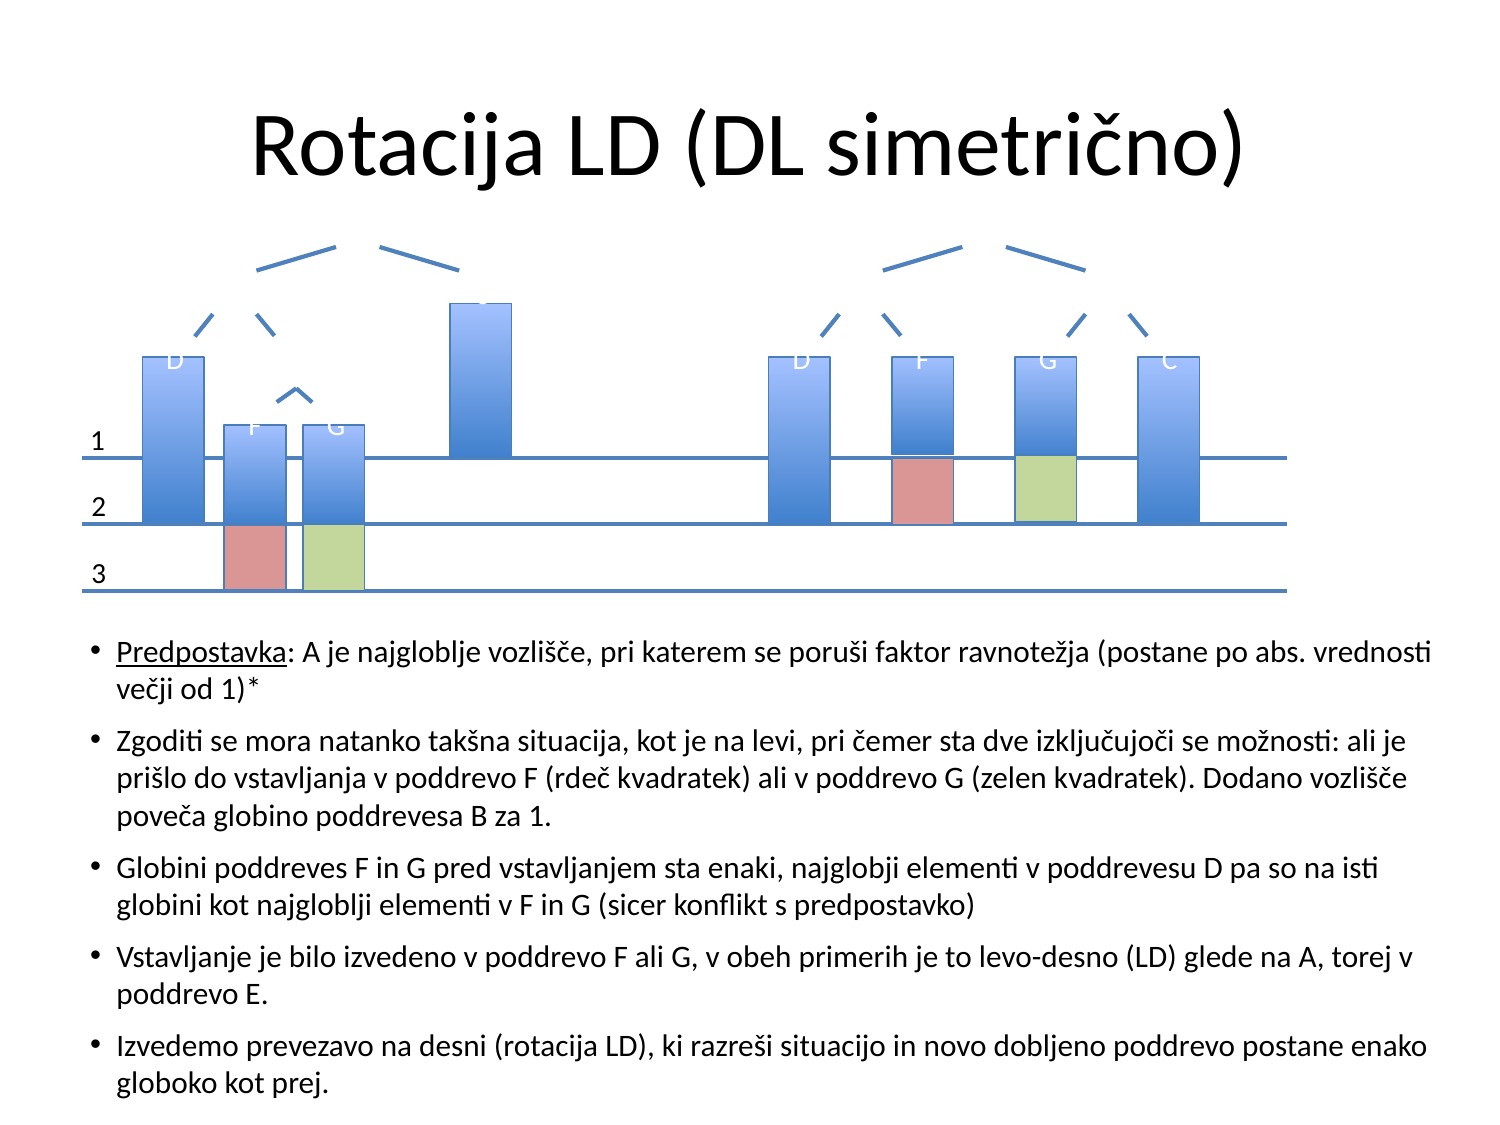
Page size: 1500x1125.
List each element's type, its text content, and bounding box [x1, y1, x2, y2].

text_box 3 [76, 546, 122, 597]
text_box [1014, 357, 1077, 522]
text_box [224, 424, 286, 524]
text_box [171, 357, 180, 367]
text_box [797, 357, 806, 367]
text_box [224, 526, 286, 589]
text_box [891, 457, 954, 525]
text_box 1 [75, 413, 120, 464]
text_box [303, 424, 365, 591]
text_box [450, 303, 512, 458]
title Rotacija LD (DL simetrično) [75, 45, 1425, 233]
list Predpostavka: A je najgloblje vozlišče, pri katerem se poruši faktor ravnotežja (postane po abs. vrednosti večji od 1)* Zgoditi se mora natanko takšna situacija, kot je na levi, pri čemer sta dve izključujoči se možnosti: ali je prišlo do vstavljanja v poddrevo F (rdeč kvadratek) ali v poddrevo G (zelen kvadratek). Dodano vozlišče poveča globino poddrevesa B za 1. Globini poddreves F in G pred vstavljanjem sta enaki, najglobji elementi v poddrevesu D pa so na isti globini kot najgloblji elementi v F in G (sicer konflikt s predpostavko) Vstavljanje je bilo izvedeno v poddrevo F ali G, v obeh primerih je to levo-desno (LD) glede na A, torej v poddrevo E. Izvedemo prevezavo na desni (rotacija LD), ki razreši situacijo in novo dobljeno poddrevo postane enako globoko kot prej. [75, 623, 1462, 1115]
text_box [1138, 357, 1200, 522]
text_box [142, 357, 204, 522]
text_box [891, 357, 954, 455]
text_box 2 [76, 480, 122, 530]
text_box [768, 357, 831, 525]
